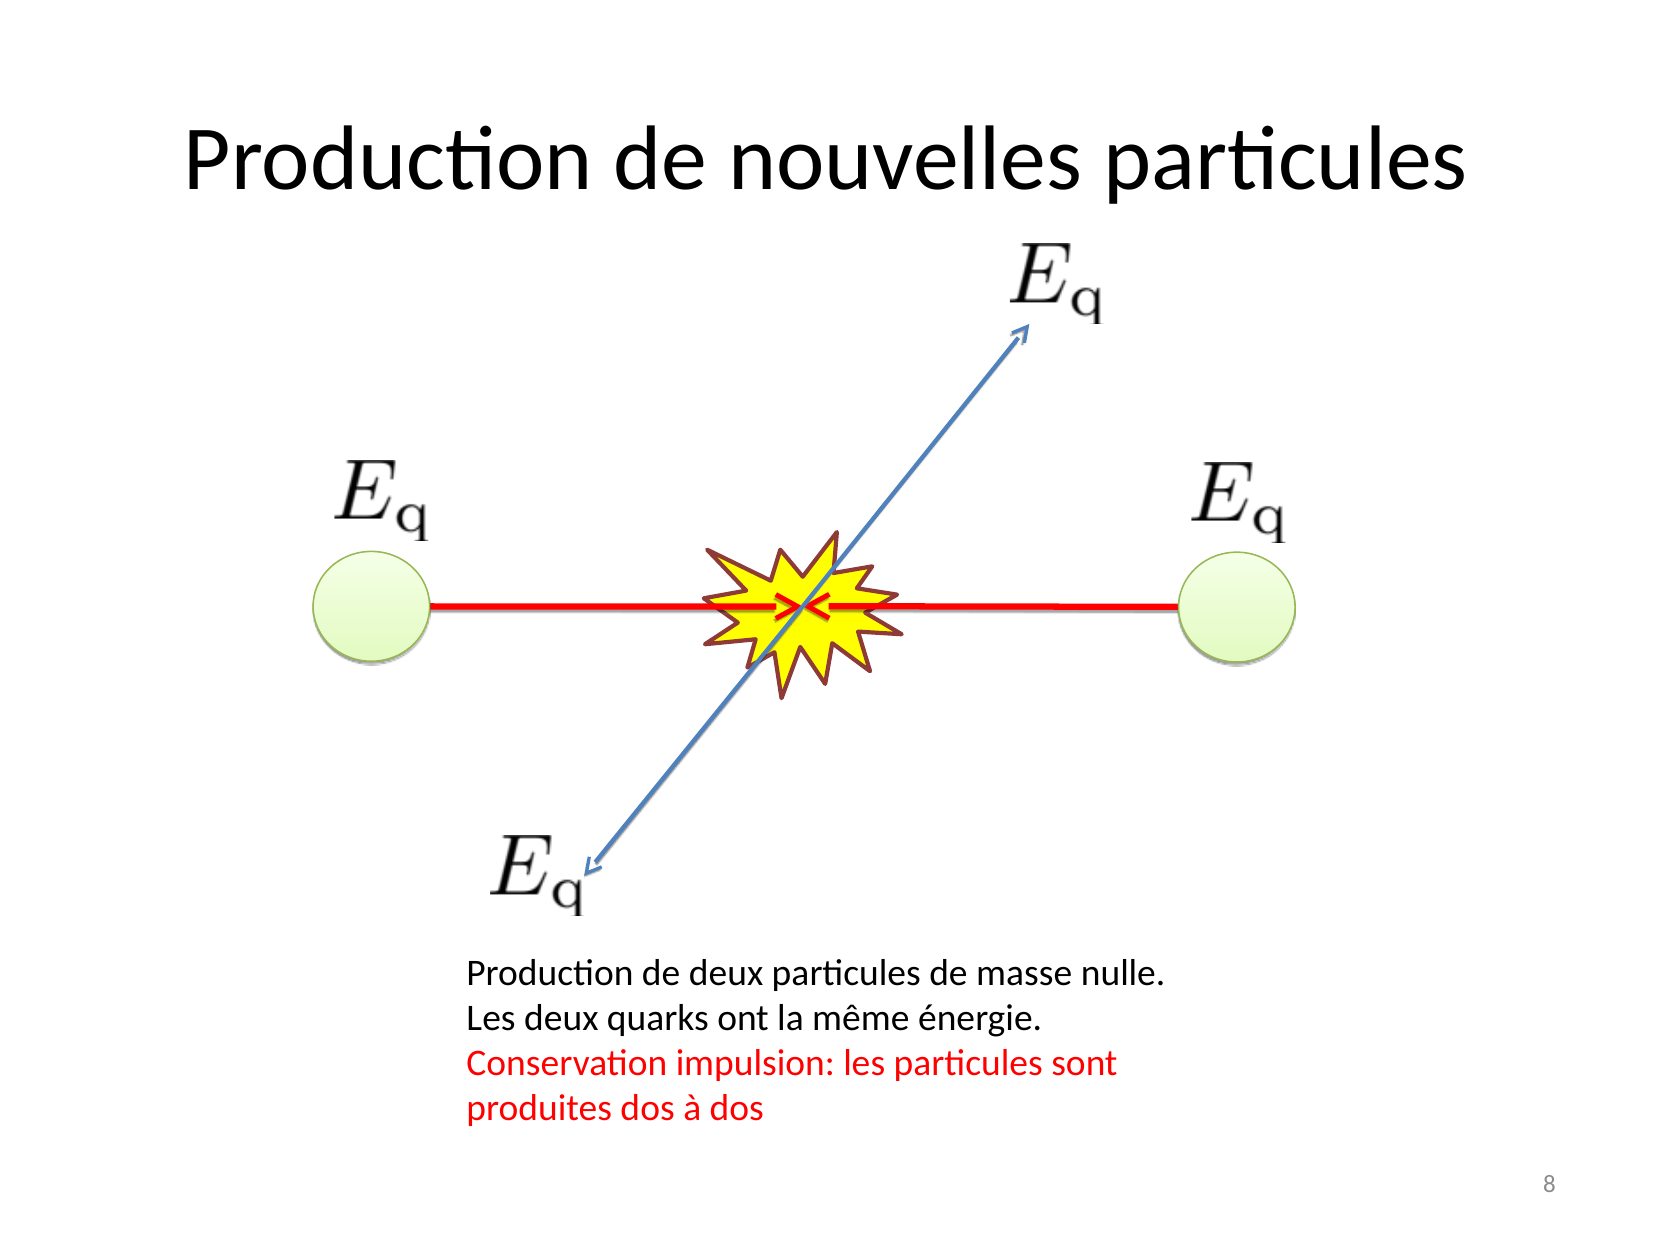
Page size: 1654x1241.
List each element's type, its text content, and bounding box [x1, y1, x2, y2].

picture [334, 460, 429, 541]
text_box [703, 532, 837, 668]
slide_number <numéro> [1185, 1149, 1571, 1216]
picture [490, 835, 585, 916]
text_box [313, 551, 430, 662]
text_box [1178, 552, 1296, 663]
picture [1191, 462, 1286, 543]
picture [1009, 243, 1104, 324]
title Production de nouvelles particules [82, 49, 1571, 257]
text_box [766, 566, 902, 699]
text_box Production de deux particules de masse nulle. Les deux quarks ont la même énergie. Conservation impulsion: les particules sont produites dos à dos [451, 940, 1286, 1136]
